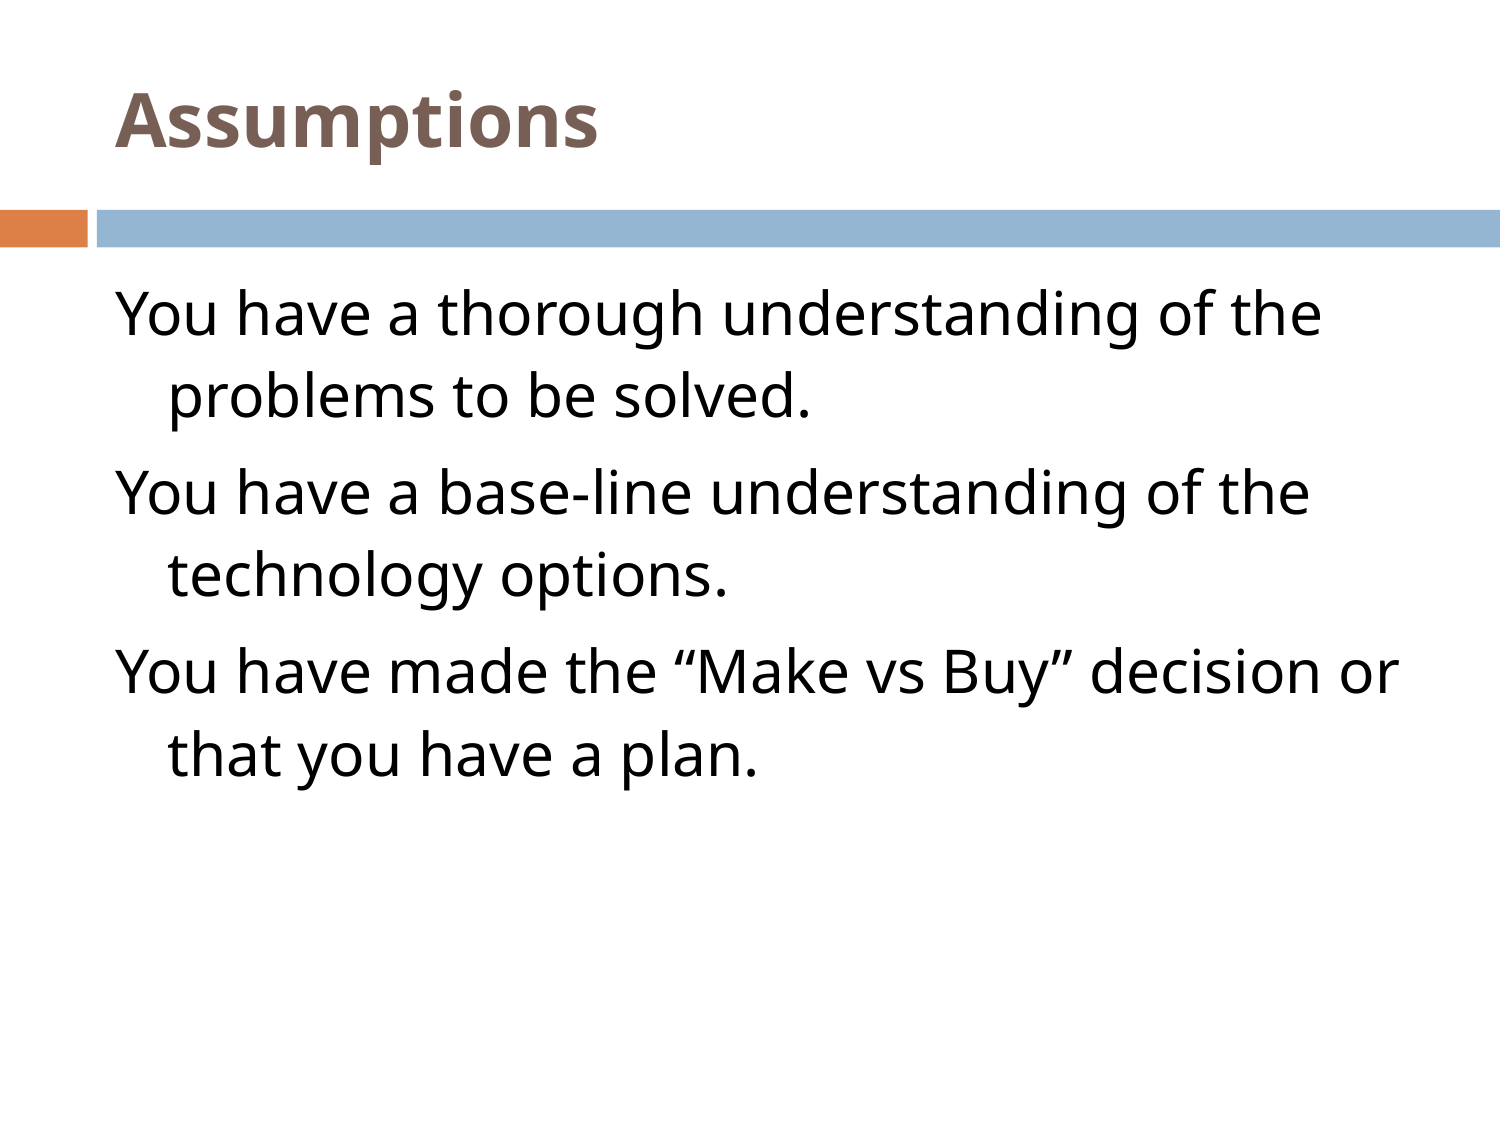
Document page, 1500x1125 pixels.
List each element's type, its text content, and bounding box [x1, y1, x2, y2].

list You have a thorough understanding of the problems to be solved. You have a base-line understanding of the technology options. You have made the “Make vs Buy” decision or that you have a plan. [100, 262, 1438, 1001]
title Assumptions [100, 37, 1438, 201]
